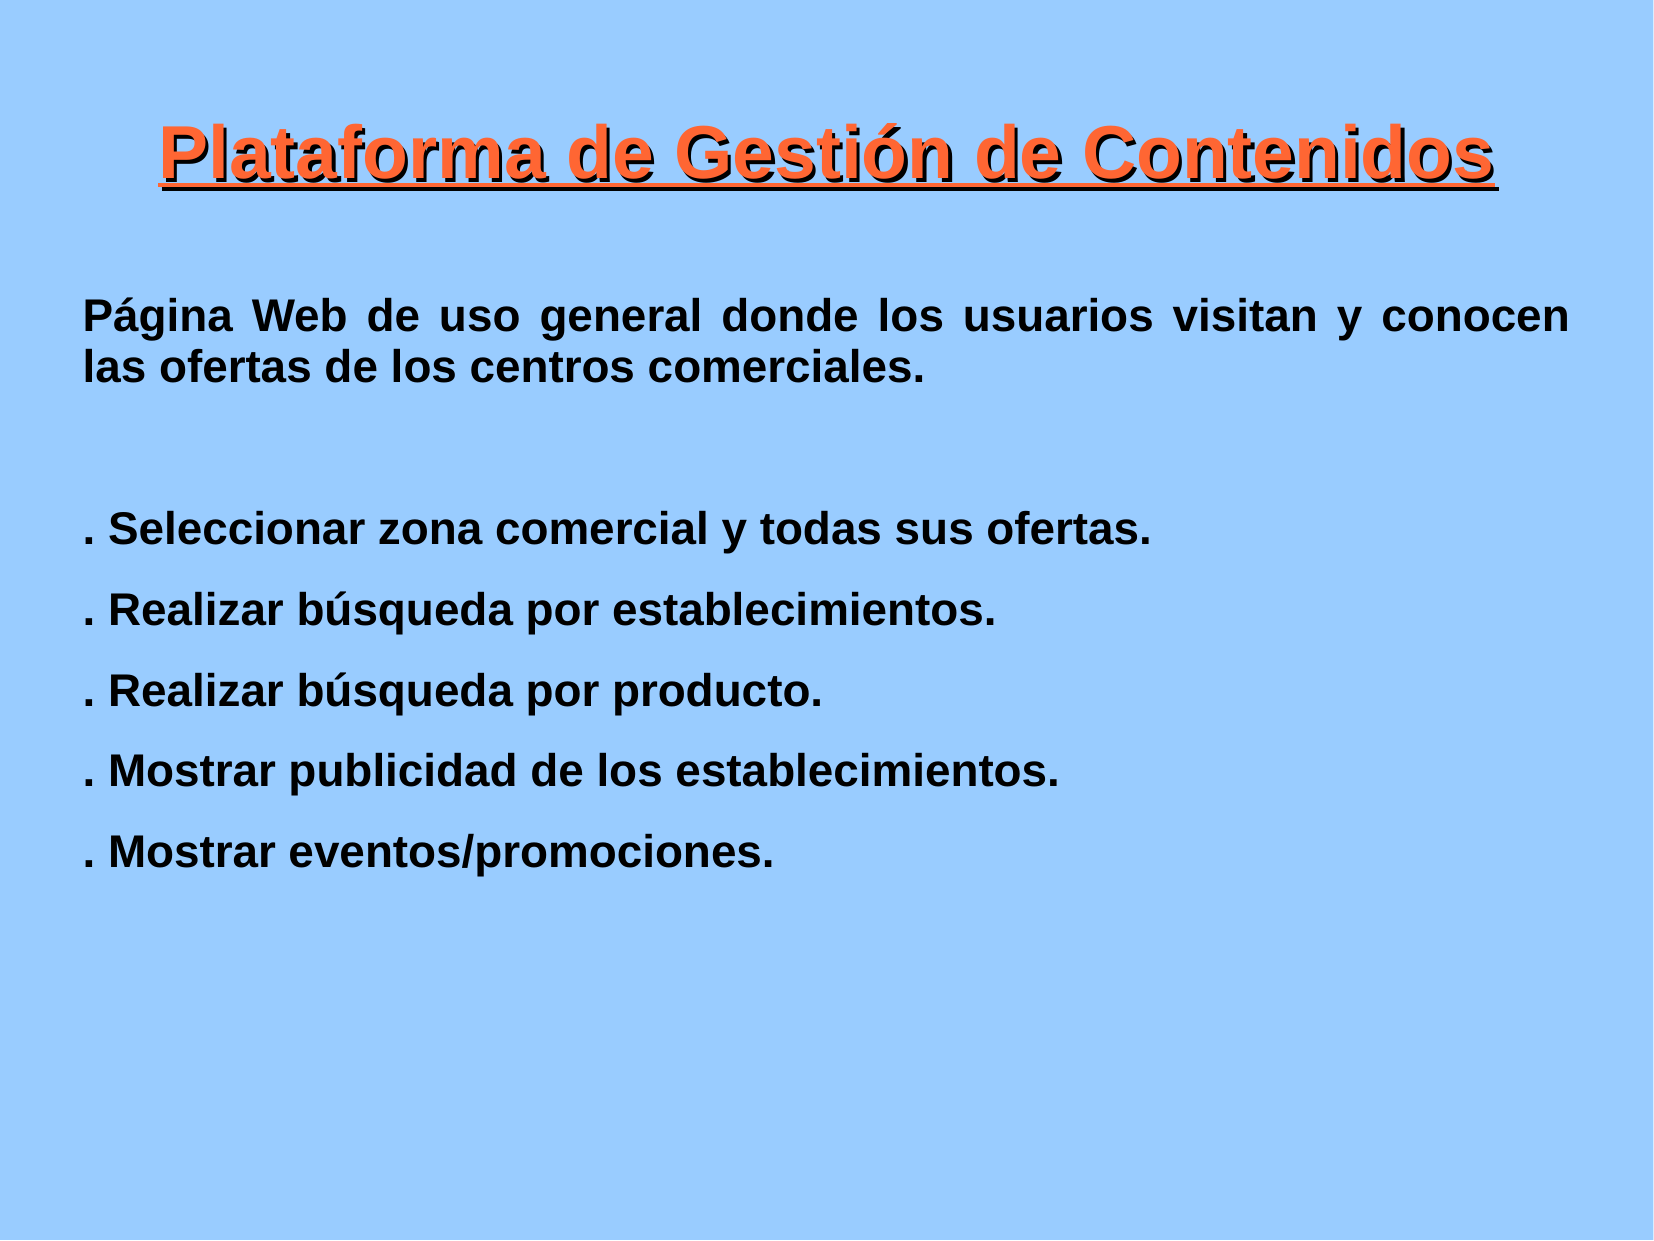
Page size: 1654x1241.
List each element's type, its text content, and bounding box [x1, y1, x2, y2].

list Página Web de uso general donde los usuarios visitan y conocen las ofertas de los centros comerciales. . Seleccionar zona comercial y todas sus ofertas. . Realizar búsqueda por establecimientos. . Realizar búsqueda por producto. . Mostrar publicidad de los establecimientos. . Mostrar eventos/promociones. [82, 290, 1571, 1094]
title Plataforma de Gestión de Contenidos [82, 49, 1571, 257]
